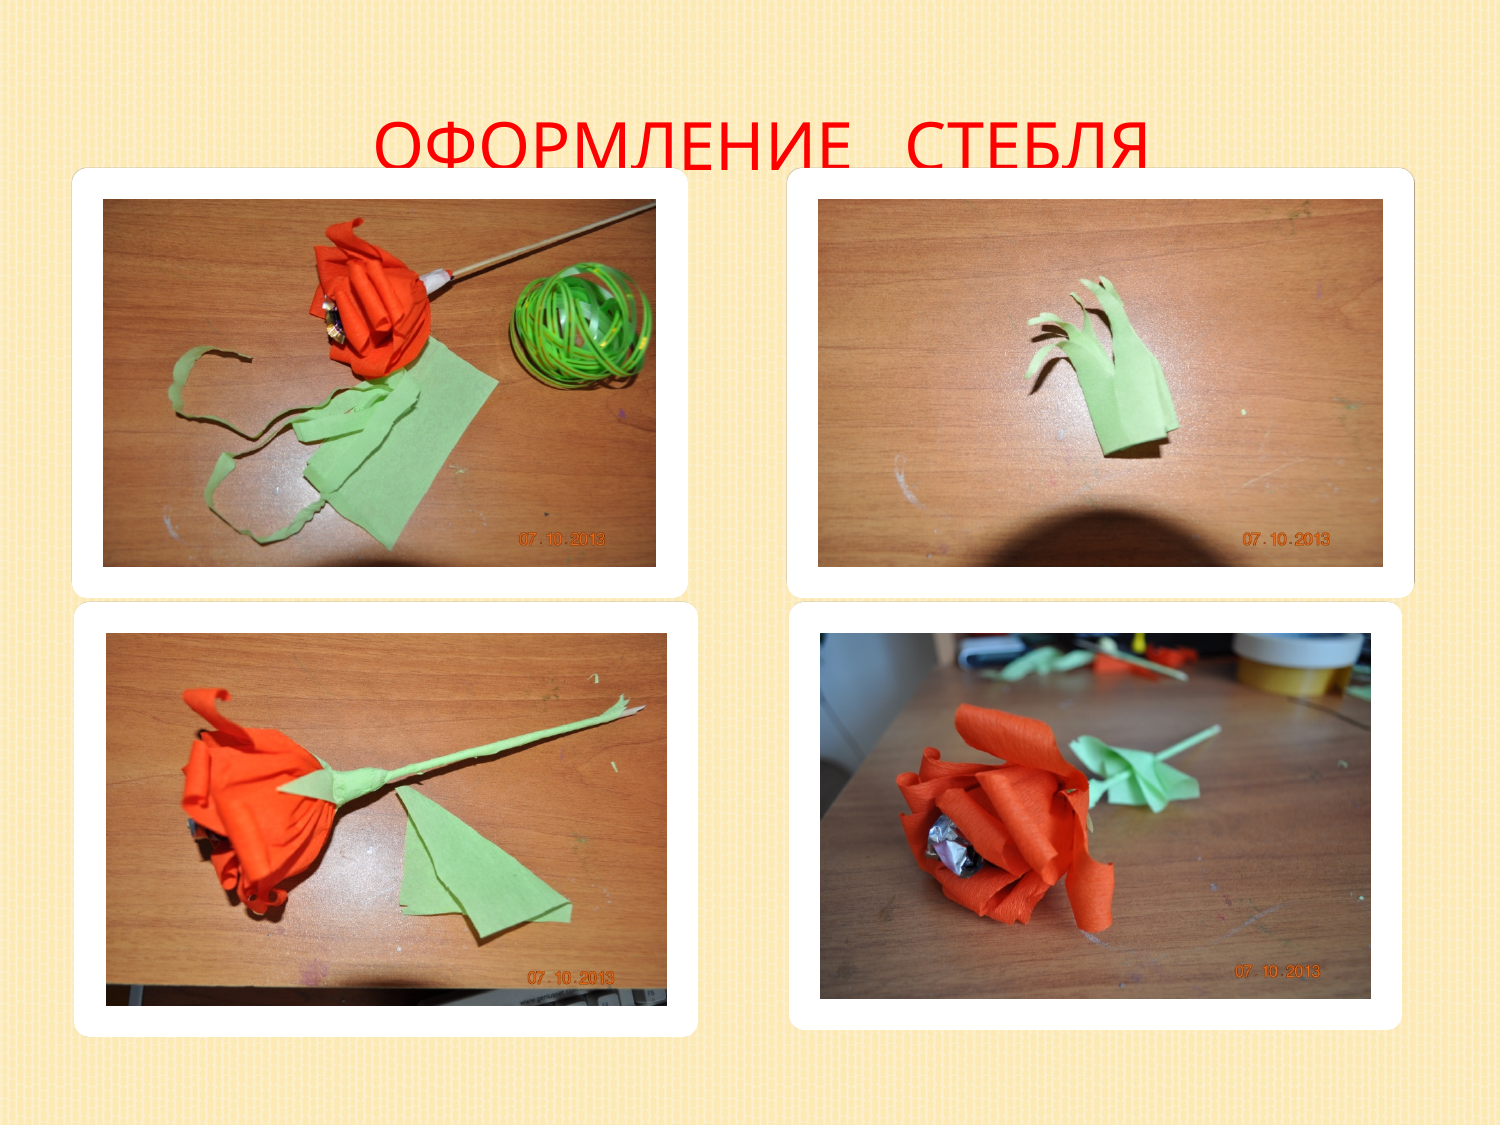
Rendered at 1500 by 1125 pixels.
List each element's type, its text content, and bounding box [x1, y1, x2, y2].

picture [105, 632, 667, 1006]
picture [818, 199, 1383, 567]
picture [820, 632, 1372, 999]
picture [102, 199, 657, 567]
title Оформление стебля [50, 75, 1476, 213]
